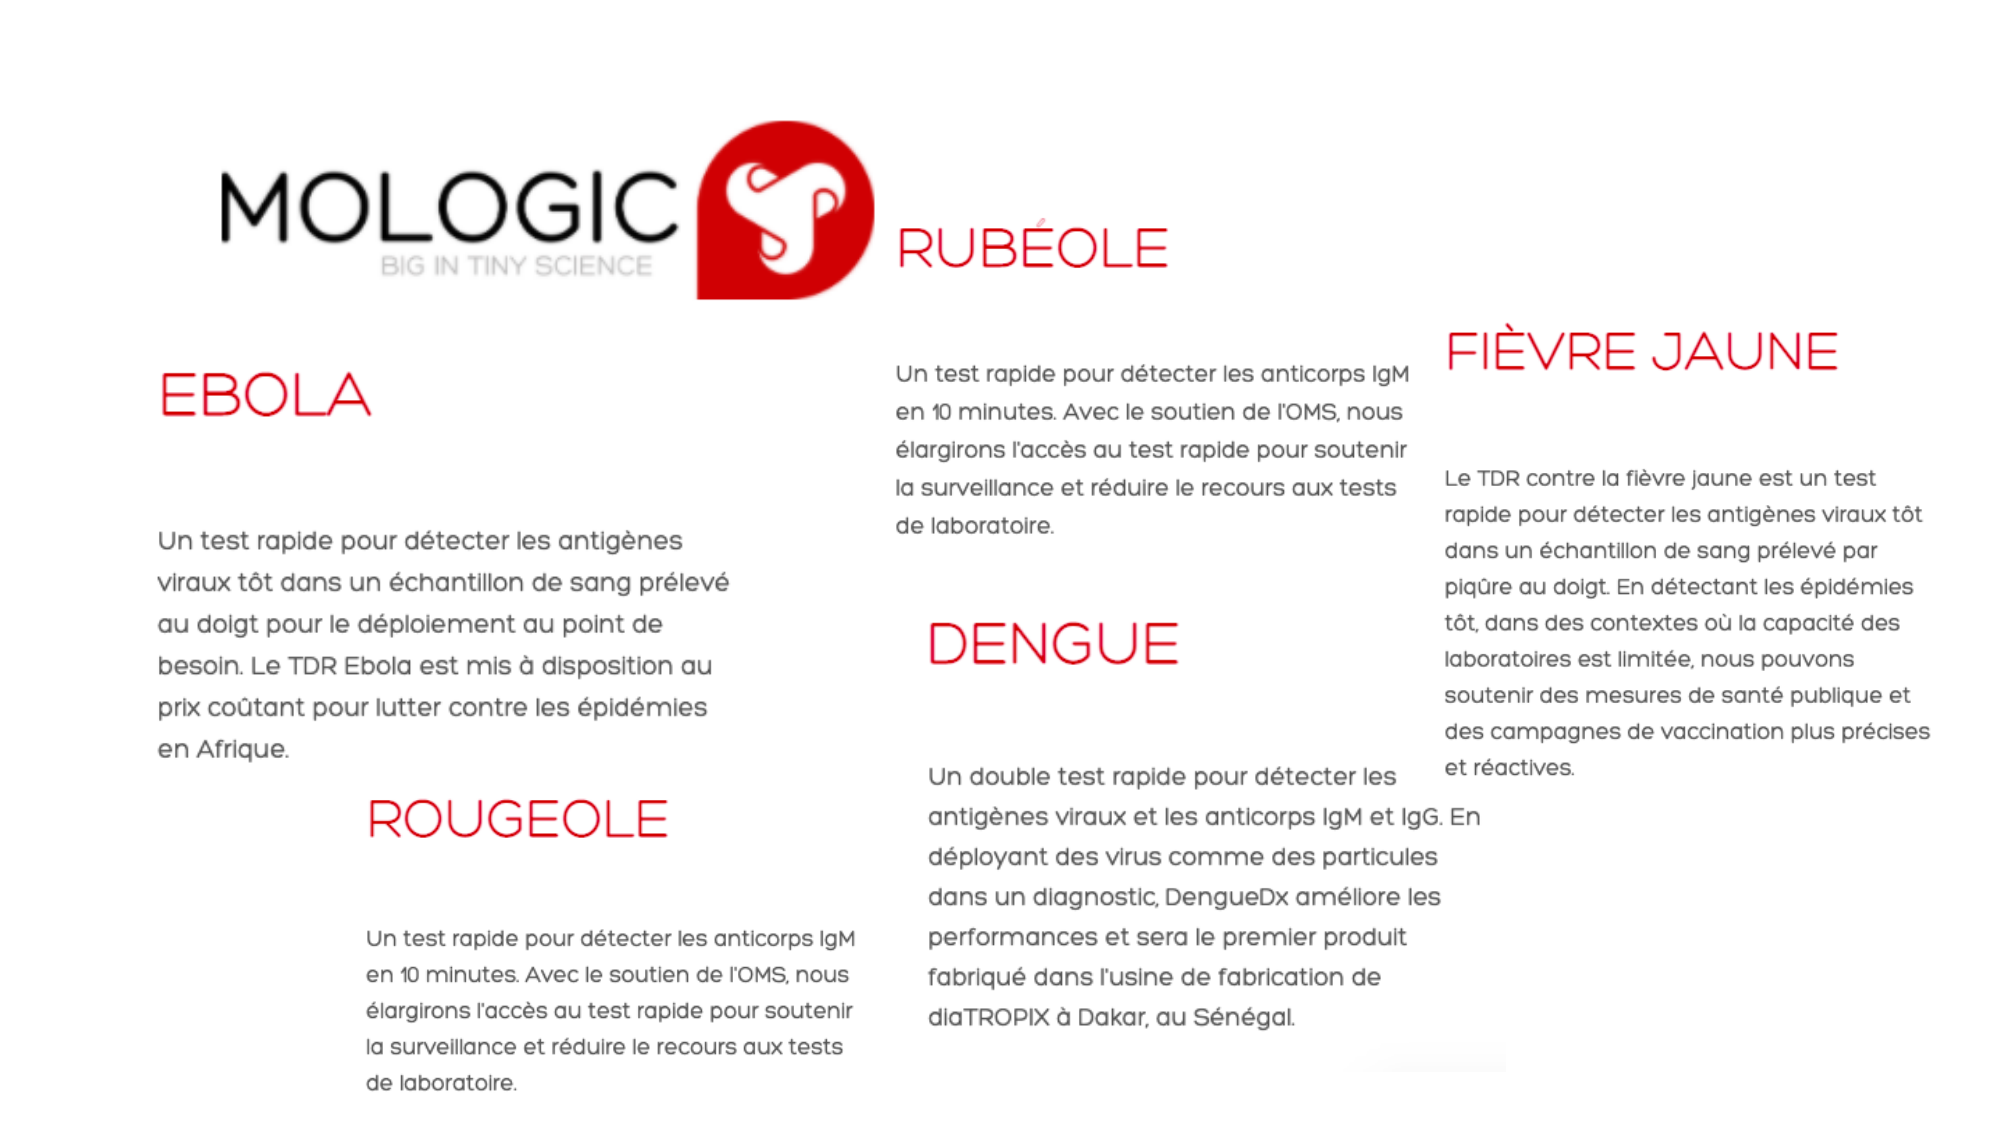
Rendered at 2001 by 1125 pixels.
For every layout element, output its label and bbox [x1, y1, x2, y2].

picture [908, 312, 1968, 1073]
picture [189, 111, 1423, 564]
picture [134, 343, 869, 1117]
